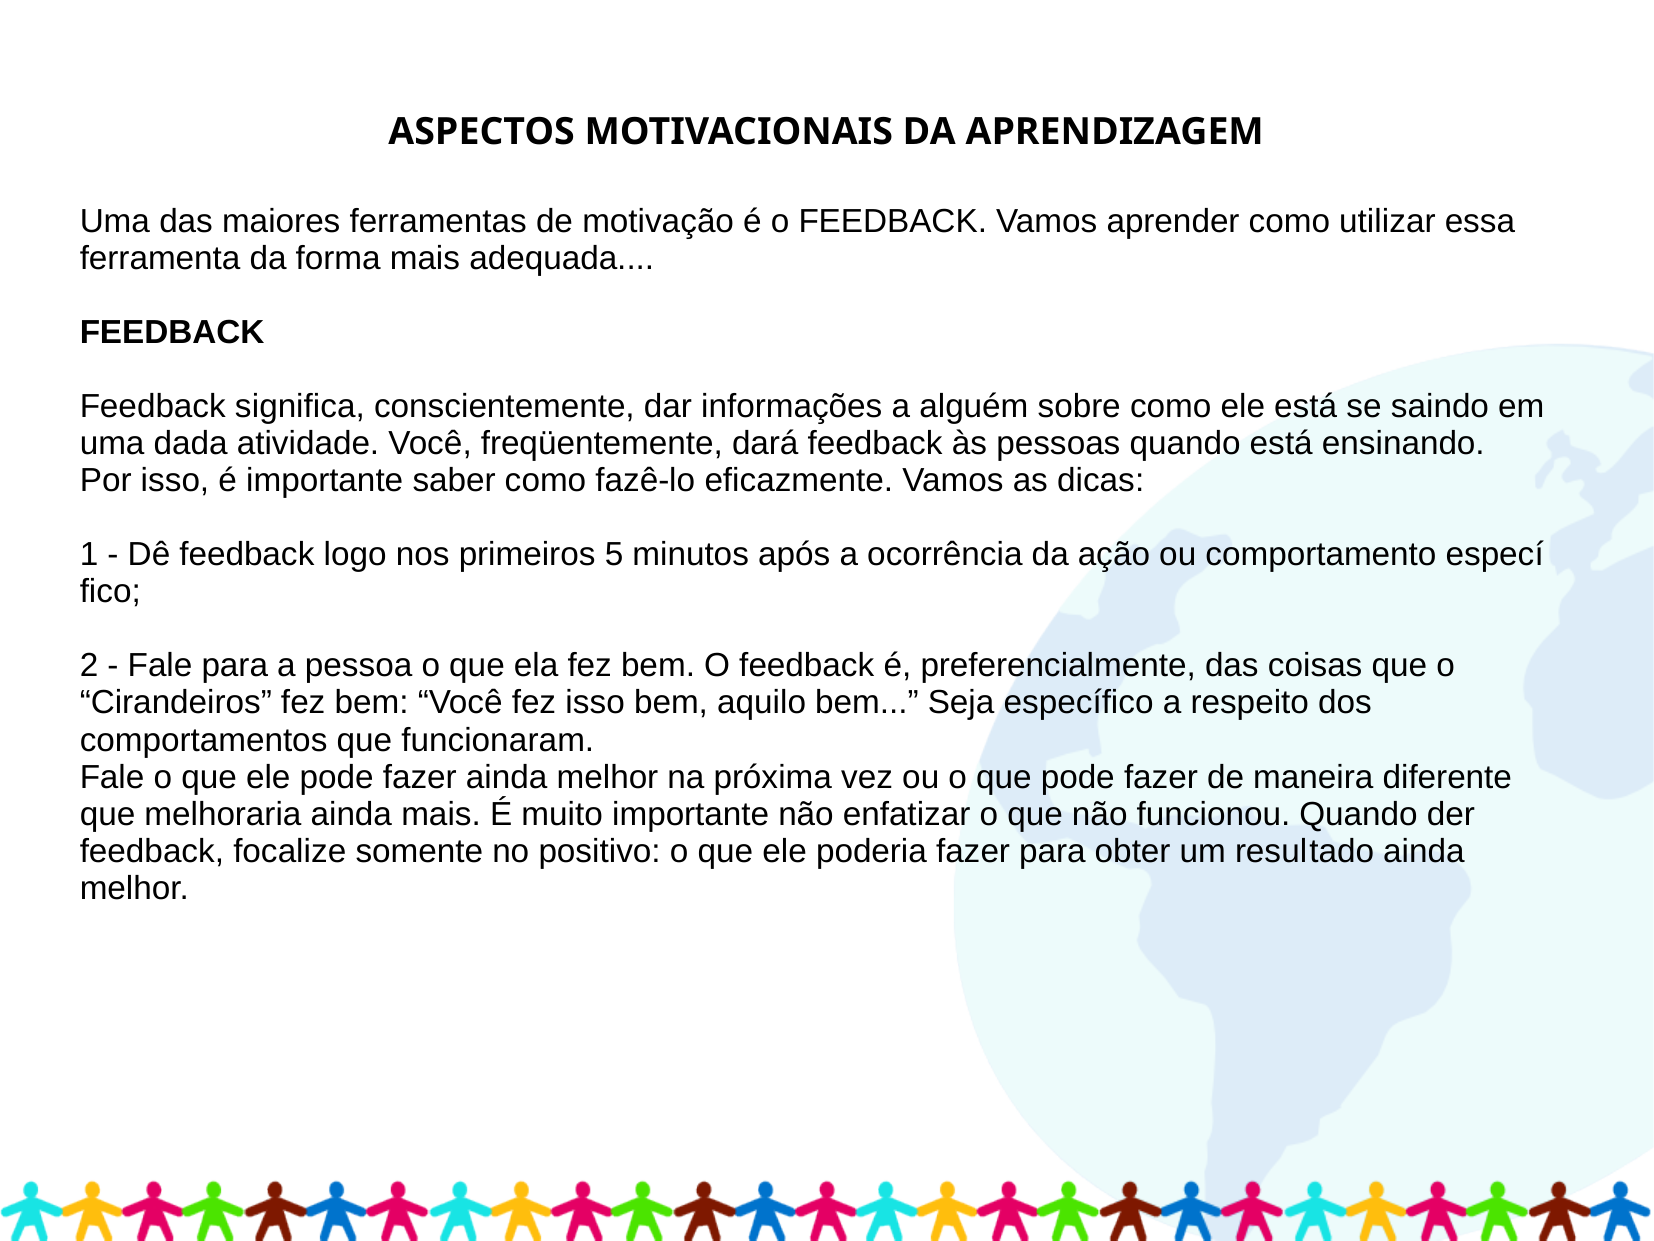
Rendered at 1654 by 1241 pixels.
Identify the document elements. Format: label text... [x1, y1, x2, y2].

title ASPECTOS MOTIVACIONAIS DA APRENDIZAGEM [81, 90, 1571, 172]
text_box Uma das maiores ferramentas de motivação é o FEEDBACK. Vamos aprender como utilizar essa ferramenta da forma mais adequada.... FEEDBACK Feedback significa, conscientemente, dar informações a alguém sobre como ele está se saindo em uma dada atividade. Você, freqüentemente, dará feedback às pessoas quando está ensinando. Por isso, é importante saber como fazê-lo eficazmente. Vamos as dicas: 1 - Dê feedback logo nos primeiros 5 minutos após a ocorrência da ação ou comportamento especí­fico; 2 - Fale para a pessoa o que ela fez bem. O feedback é, preferencialmente, das coisas que o “Cirandeiros” fez bem: “Você fez isso bem, aquilo bem...” Seja específico a respeito dos comportamentos que funciona­ram. Fale o que ele pode fazer ainda melhor na próxima vez ou o que pode fazer de maneira diferente que melhoraria ainda mais. É muito importante não enfatizar o que não funcionou. Quando der feedback, focalize somente no positivo: o que ele poderia fazer para obter um resul­tado ainda melhor. [65, 195, 1563, 1092]
picture [0, 0, 1654, 1241]
